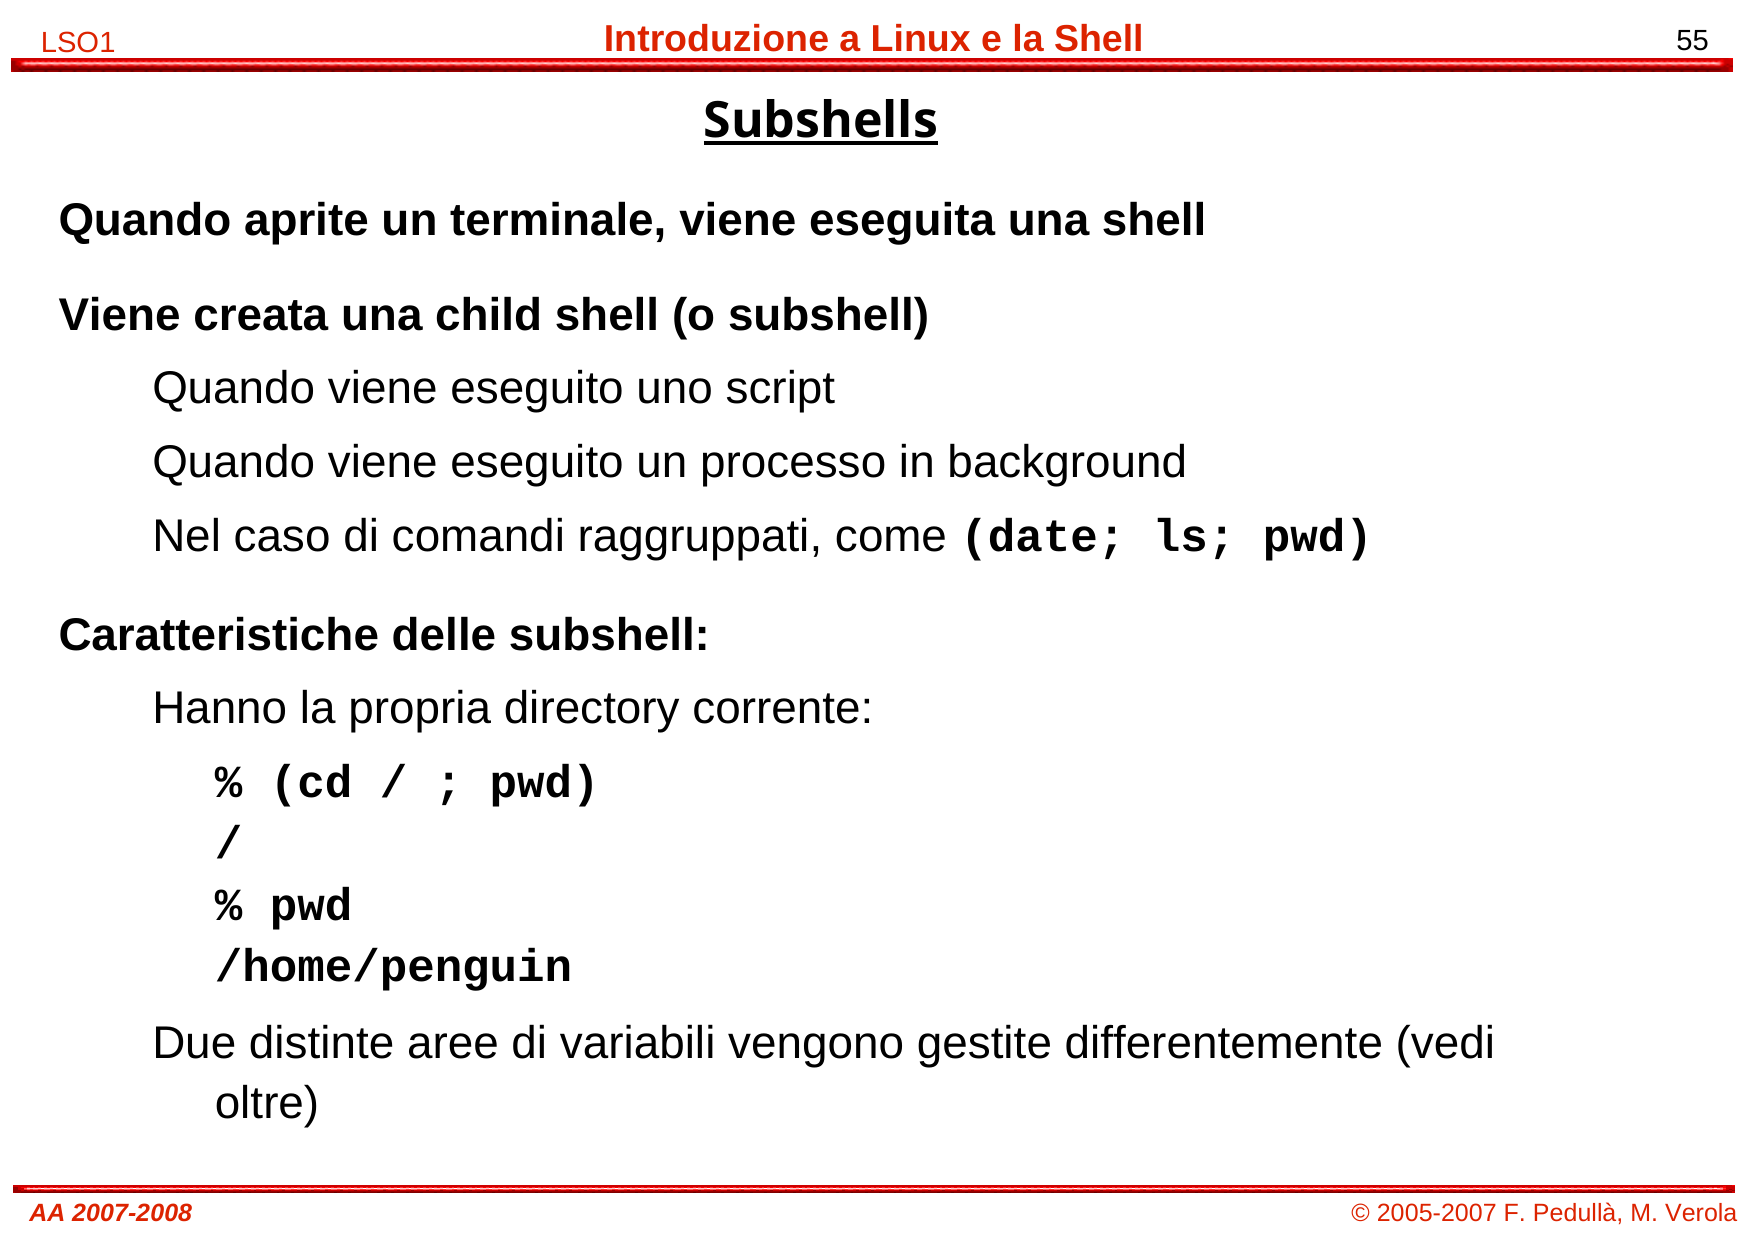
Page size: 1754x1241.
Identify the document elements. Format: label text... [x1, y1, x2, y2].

title Subshells [677, 72, 965, 168]
picture [13, 1185, 1735, 1193]
list Quando aprite un terminale, viene eseguita una shell Viene creata una child shell (o subshell) Quando viene eseguito uno script Quando viene eseguito un processo in background Nel caso di comandi raggruppati, come (date; ls; pwd) Caratteristiche delle subshell: Hanno la propria directory corrente: % (cd / ; pwd) / % pwd /home/penguin Due distinte aree di variabili vengono gestite differentemente (vedi oltre) [43, 183, 1619, 1186]
picture [11, 58, 1733, 72]
